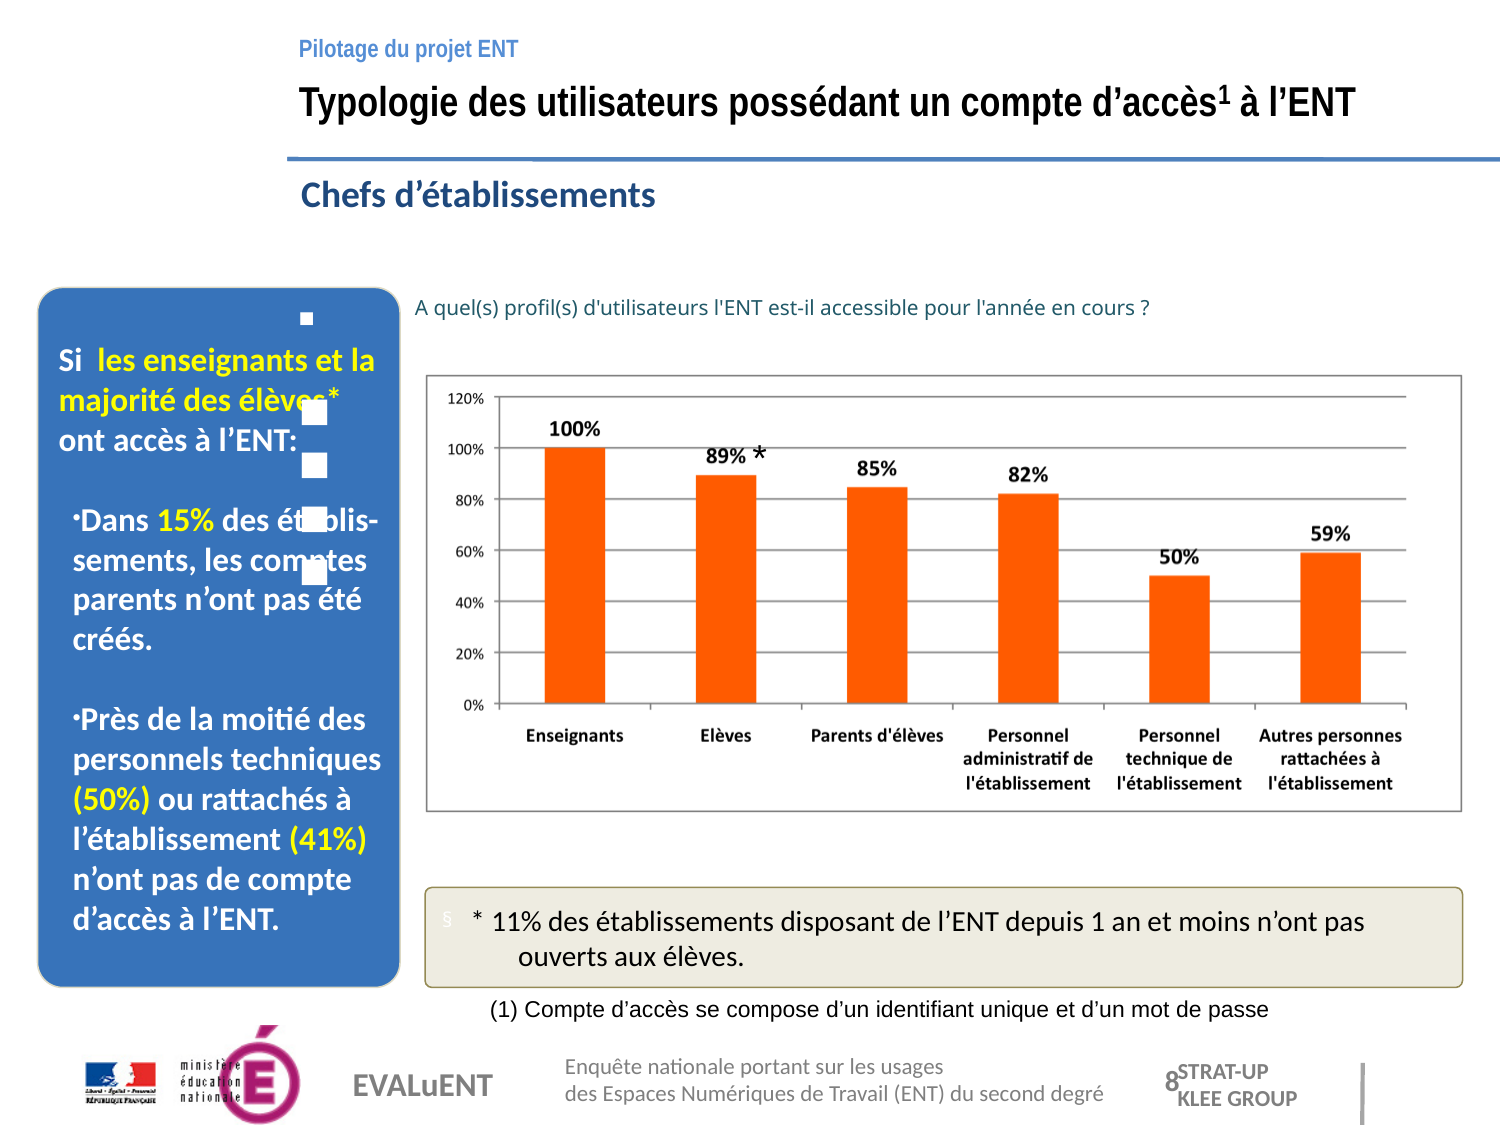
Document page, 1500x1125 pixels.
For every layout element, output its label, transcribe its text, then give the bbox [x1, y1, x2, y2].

text_box A quel(s) profil(s) d'utilisateurs l'ENT est-il accessible pour l'année en cours ? [399, 287, 1488, 330]
text_box * 11% des établissements disposant de l’ENT depuis 1 an et moins n’ont pas ouverts aux élèves. [425, 887, 1463, 988]
text_box Chefs d’établissements [286, 162, 676, 224]
text_box (1) Compte d’accès se compose d’un identifiant unique et d’un mot de passe [474, 987, 1290, 1031]
text_box * [737, 426, 783, 488]
text_box [1074, 1050, 1426, 1110]
text_box Si les enseignants et la majorité des élèves* ont accès à l’ENT: Dans 15% des établis-sements, les comptes parents n’ont pas été créés. Près de la moitié des personnels techniques (50%) ou rattachés à l’établissement (41%) n’ont pas de compte d’accès à l’ENT. [37, 287, 401, 988]
picture [425, 375, 1463, 813]
text_box Pilotage du projet ENT Typologie des utilisateurs possédant un compte d’accès1 à l’ENT [284, 25, 1455, 100]
